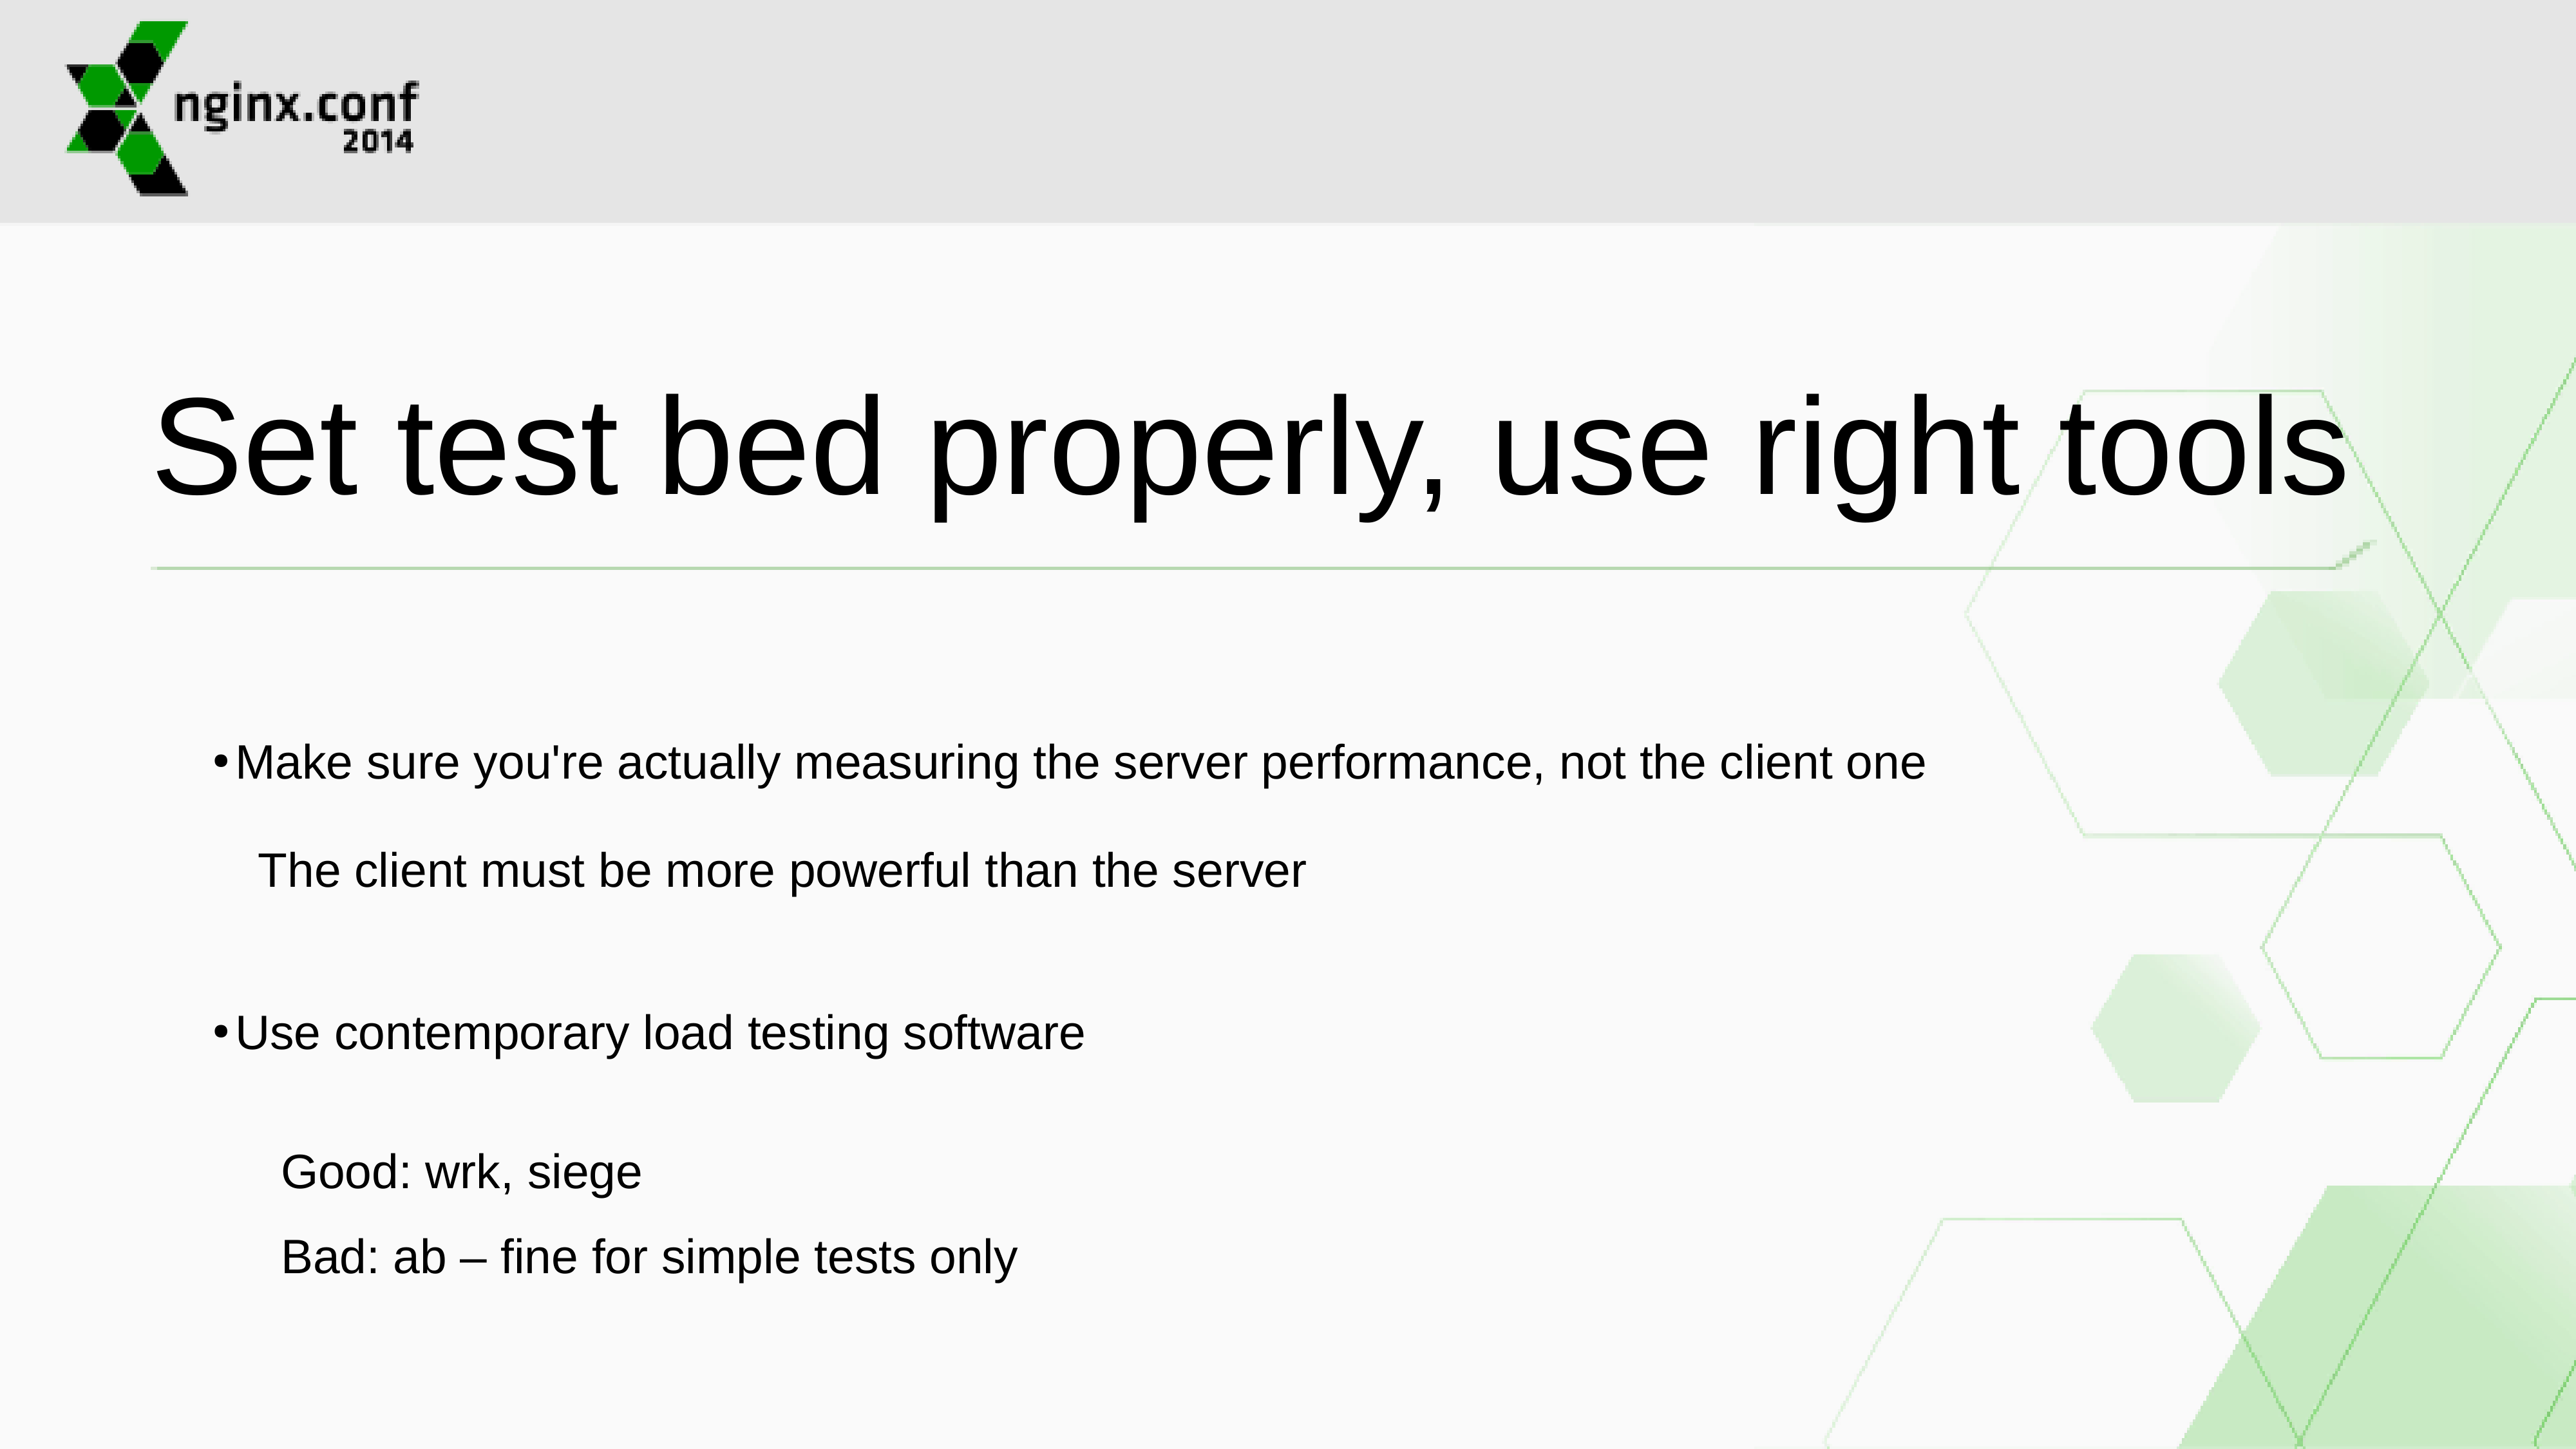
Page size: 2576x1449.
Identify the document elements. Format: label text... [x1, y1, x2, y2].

text_box Make sure you're actually measuring the server performance, not the client one The client must be more powerful than the server Use contemporary load testing software Good: wrk, siege Bad: ab – fine for simple tests only [203, 676, 2000, 1430]
picture [0, 0, 2576, 1449]
title Set test bed properly, use right tools [126, 356, 2377, 590]
